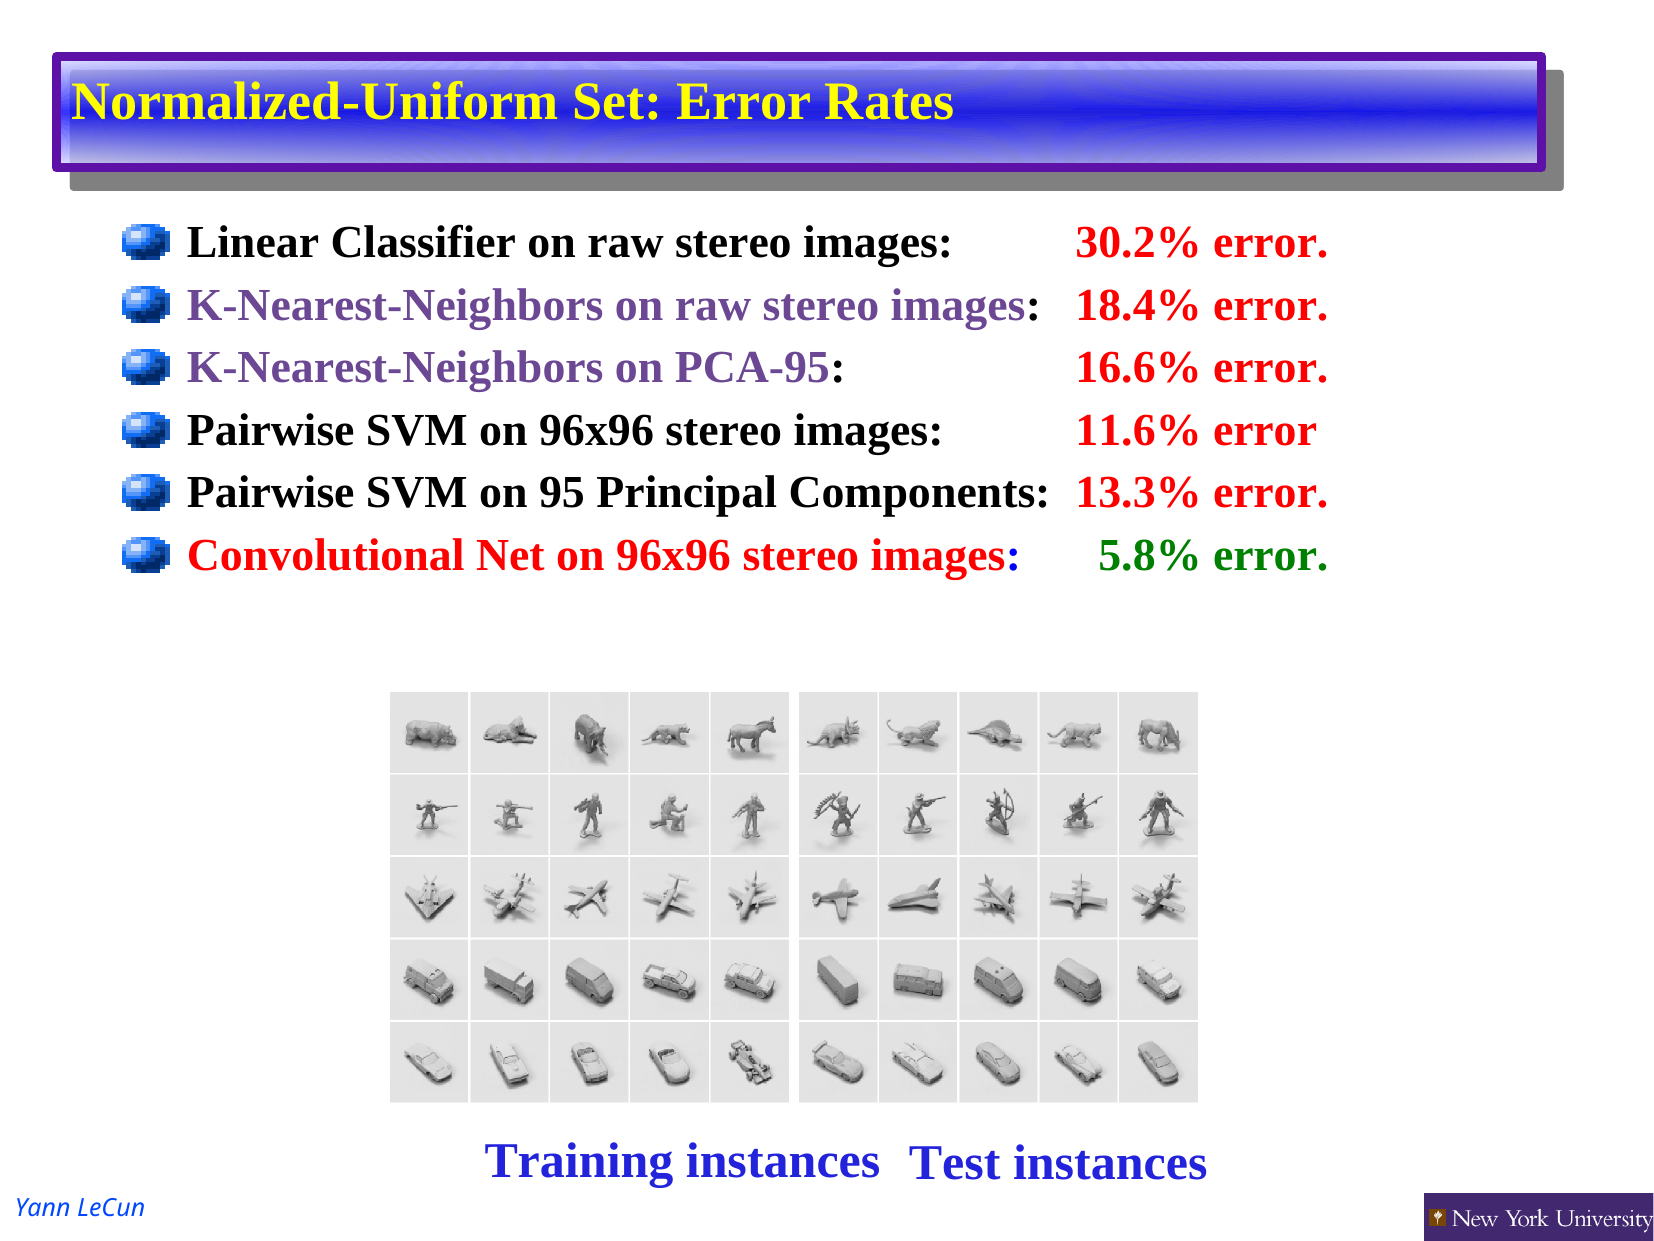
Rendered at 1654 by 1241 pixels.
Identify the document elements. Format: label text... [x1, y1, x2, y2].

text_box Test instances [879, 1105, 1238, 1231]
text_box Training instances [454, 1103, 911, 1228]
picture [1424, 1193, 1654, 1241]
text_box Linear Classifier on raw stereo images: 30.2% error. K-Nearest-Neighbors on raw stereo images: 18.4% error. K-Nearest-Neighbors on PCA-95: 16.6% error. Pairwise SVM on 96x96 stereo images: 11.6% error Pairwise SVM on 95 Principal Components: 13.3% error. Convolutional Net on 96x96 stereo images: 5.8% error. [122, 216, 1487, 828]
text_box Normalized-Uniform Set: Error Rates [56, 56, 1542, 168]
picture [388, 690, 1201, 1107]
